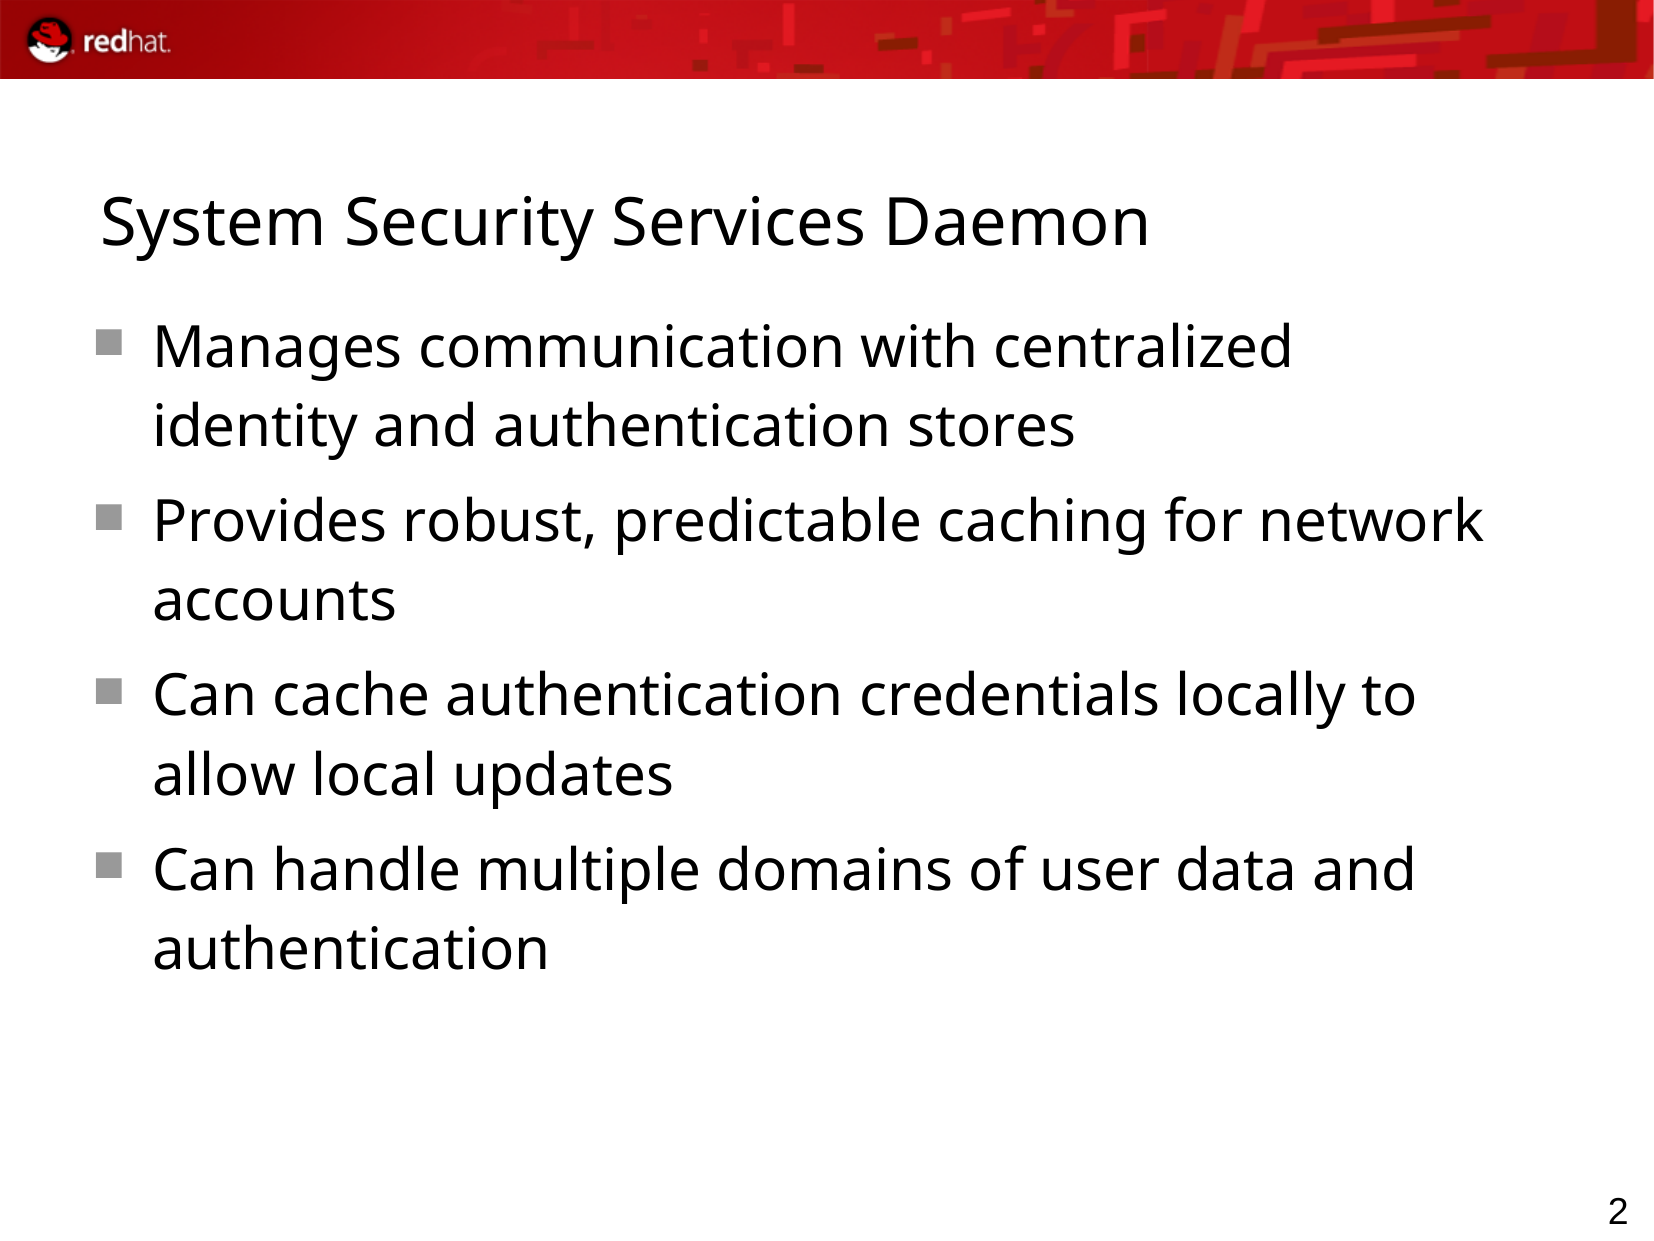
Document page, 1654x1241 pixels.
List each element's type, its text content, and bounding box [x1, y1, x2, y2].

title System Security Services Daemon [100, 164, 1506, 275]
picture [0, 0, 1654, 79]
list Manages communication with centralized identity and authentication stores Provides robust, predictable caching for network accounts Can cache authentication credentials locally to allow local updates Can handle multiple domains of user data and authentication [95, 304, 1502, 1174]
